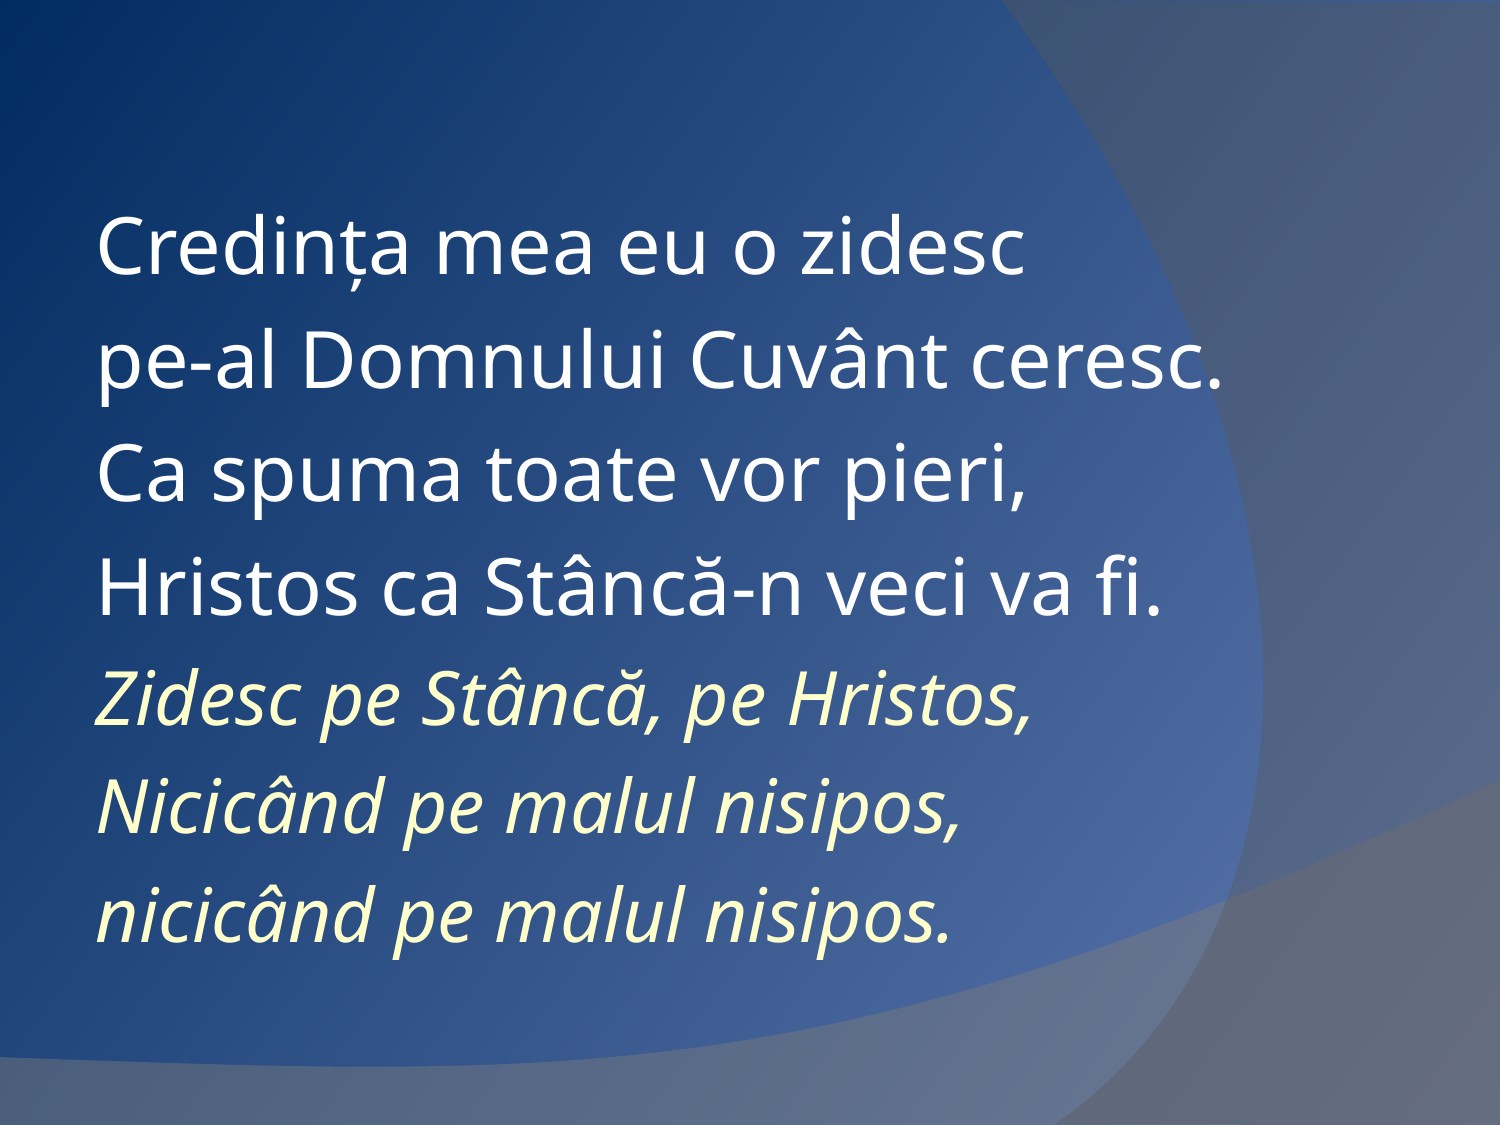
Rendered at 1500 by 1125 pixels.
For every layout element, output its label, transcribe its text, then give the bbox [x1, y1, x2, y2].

title [75, 45, 1426, 187]
list Credinţa mea eu o zidesc pe-al Domnului Cuvânt ceresc. Ca spuma toate vor pieri, Hristos ca Stâncă-n veci va fi. Zidesc pe Stâncă, pe Hristos, Nicicând pe malul nisipos, nicicând pe malul nisipos. [75, 187, 1426, 1005]
